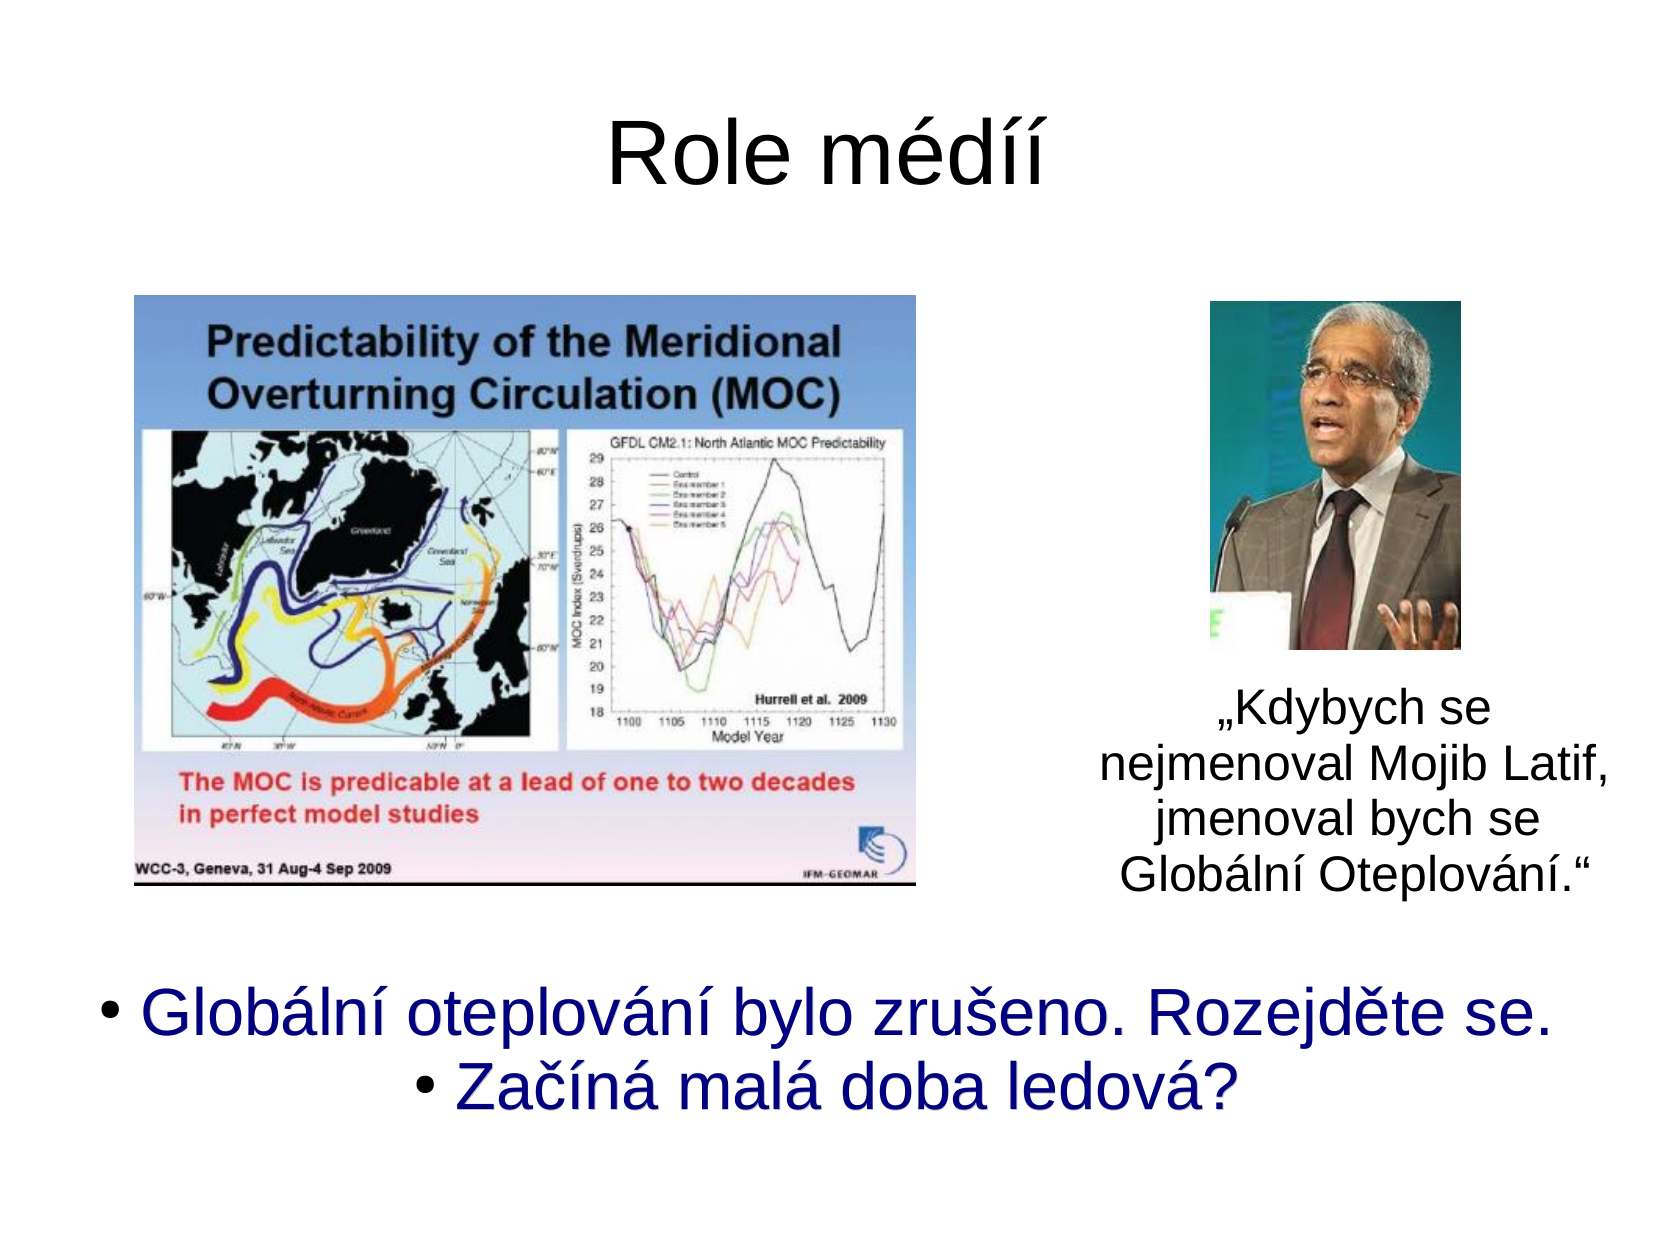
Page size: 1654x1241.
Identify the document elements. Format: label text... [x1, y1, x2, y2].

title Role médíí [82, 101, 1571, 205]
text_box Globální oteplování bylo zrušeno. Rozejděte se. Začíná malá doba ledová? [29, 974, 1625, 1199]
subtitle „Kdybych se nejmenoval Mojib Latif, jmenoval bych se Globální Oteplování.“ [1086, 678, 1625, 904]
picture [134, 295, 916, 886]
picture [1210, 301, 1461, 650]
